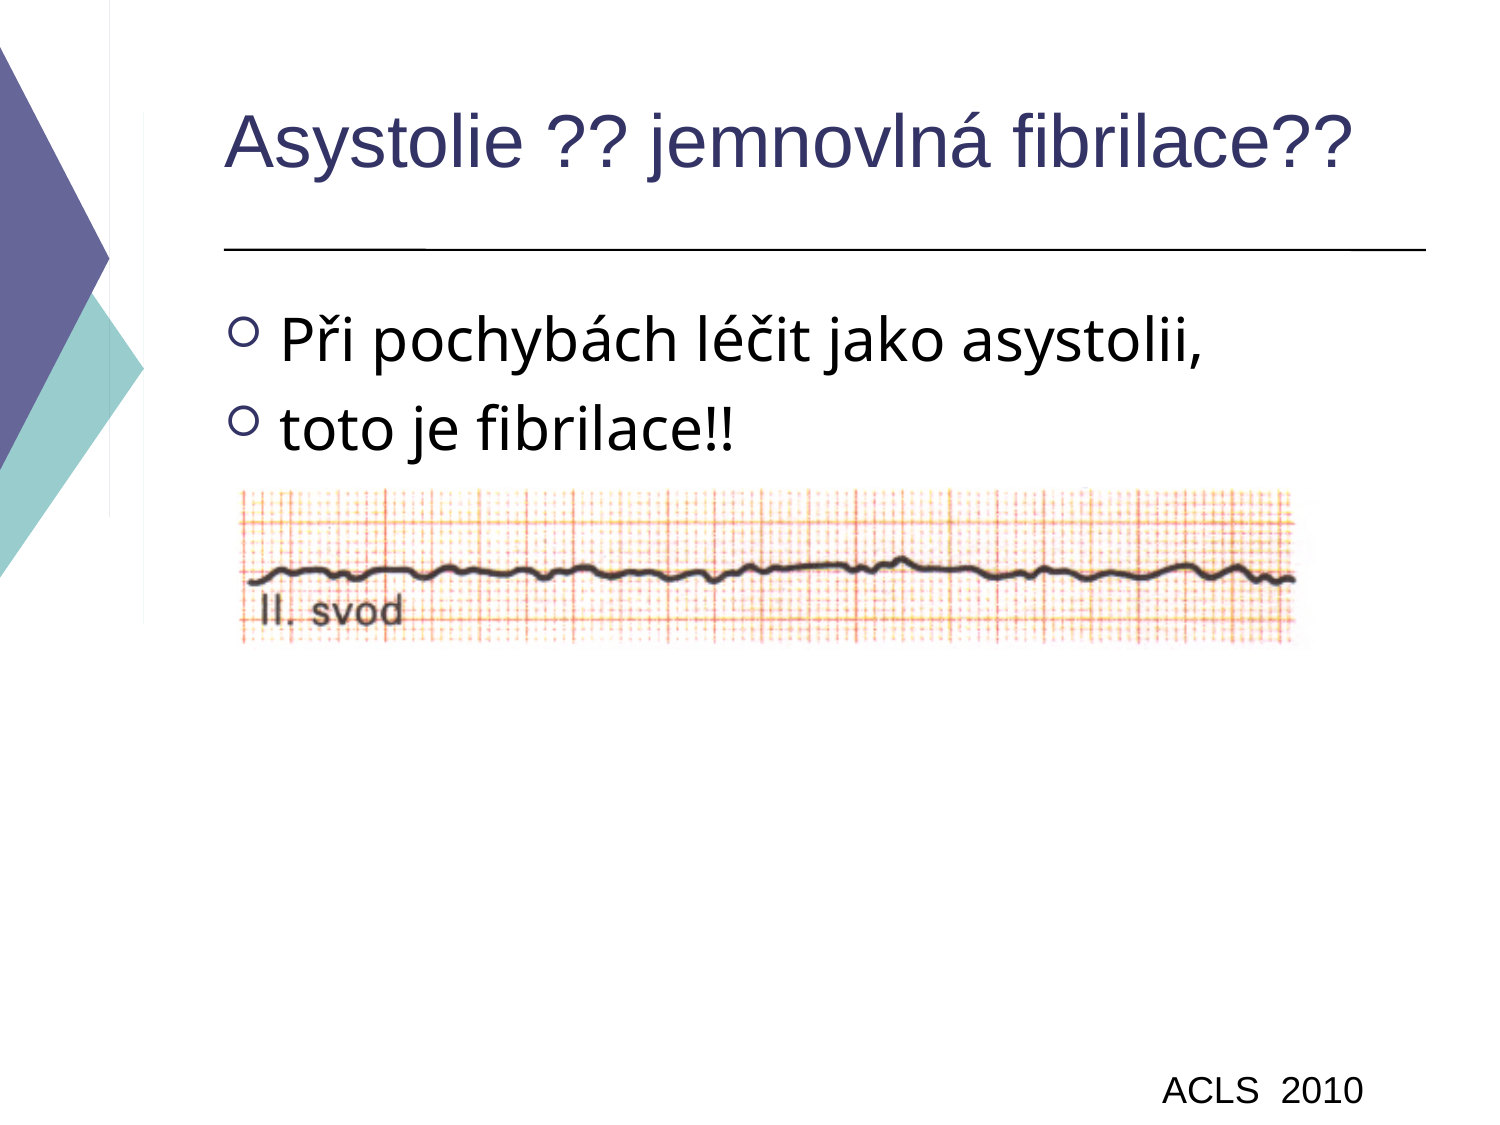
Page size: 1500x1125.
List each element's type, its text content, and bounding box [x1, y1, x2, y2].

text_box ACLS 2010 [1147, 1064, 1379, 1125]
picture [236, 487, 1317, 650]
title Asystolie ?? jemnovlná fibrilace?? [224, 41, 1425, 237]
list Při pochybách léčit jako asystolii, toto je fibrilace!! [224, 299, 1425, 975]
